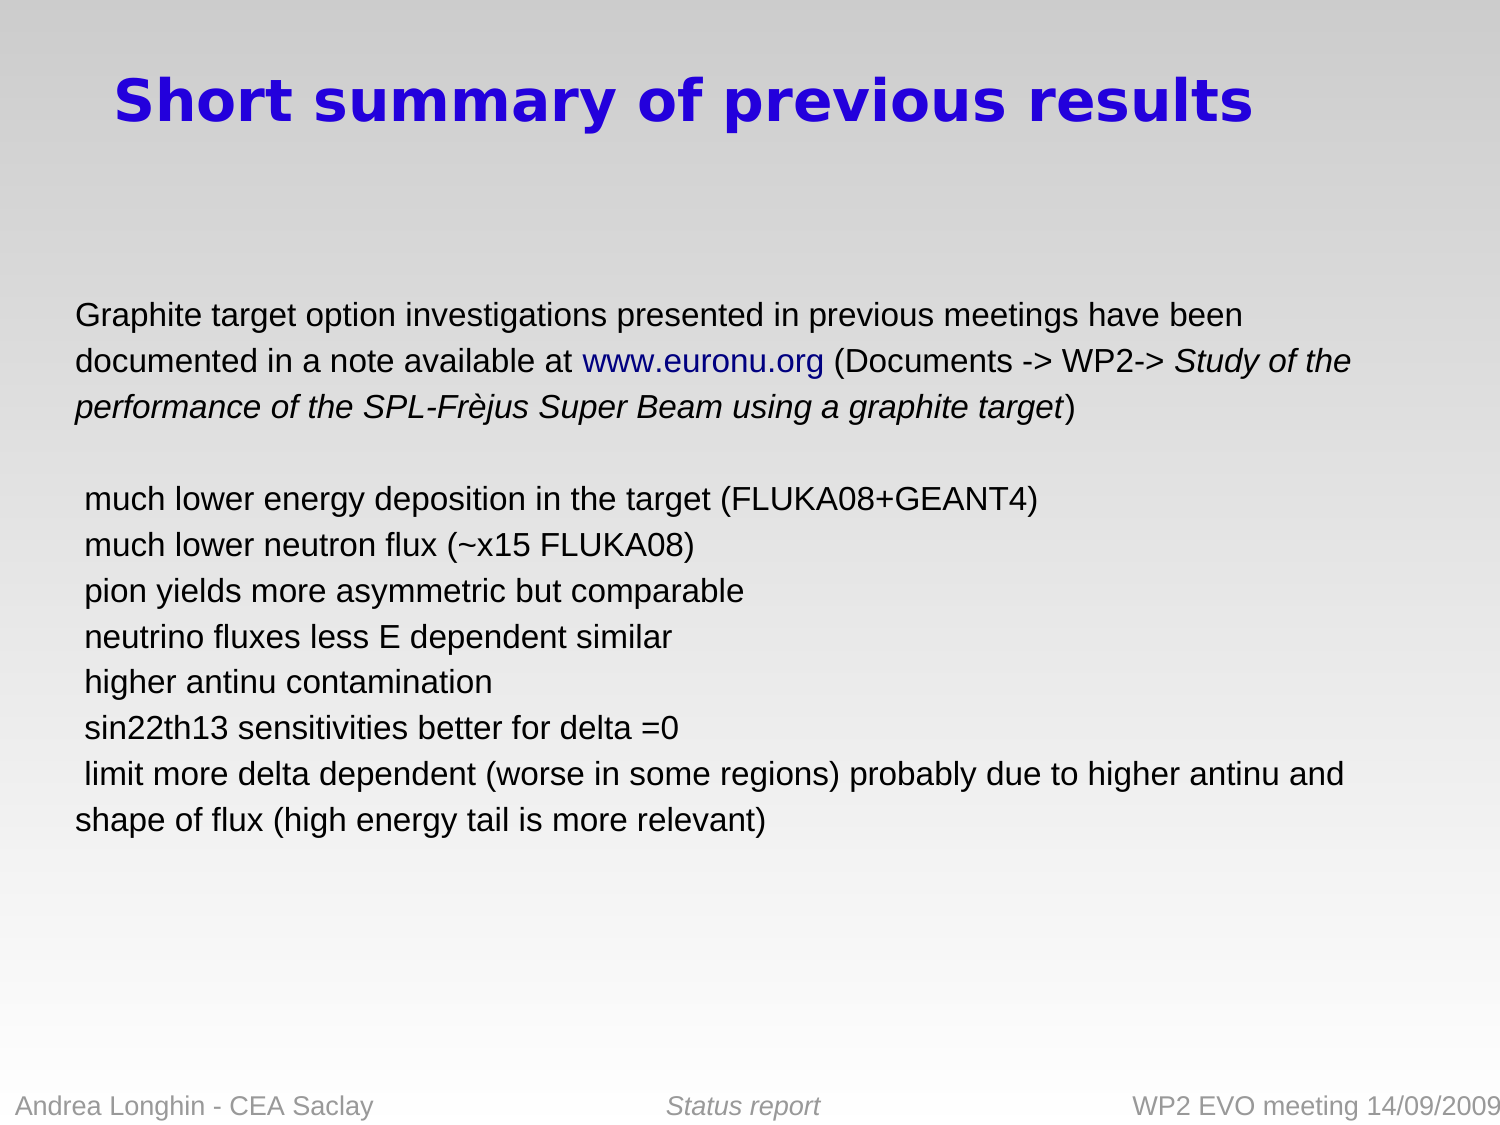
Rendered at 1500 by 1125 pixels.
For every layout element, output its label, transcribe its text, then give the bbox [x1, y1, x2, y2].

title Short summary of previous results [10, 16, 1358, 188]
subtitle Graphite target option investigations presented in previous meetings have been documented in a note available at www.euronu.org (Documents -> WP2-> Study of the performance of the SPL-Frèjus Super Beam using a graphite target) much lower energy deposition in the target (FLUKA08+GEANT4) much lower neutron flux (~x15 FLUKA08) pion yields more asymmetric but comparable neutrino fluxes less E dependent similar higher antinu contamination sin22th13 sensitivities better for delta =0 limit more delta dependent (worse in some regions) probably due to higher antinu and shape of flux (high energy tail is more relevant) [75, 223, 1423, 949]
